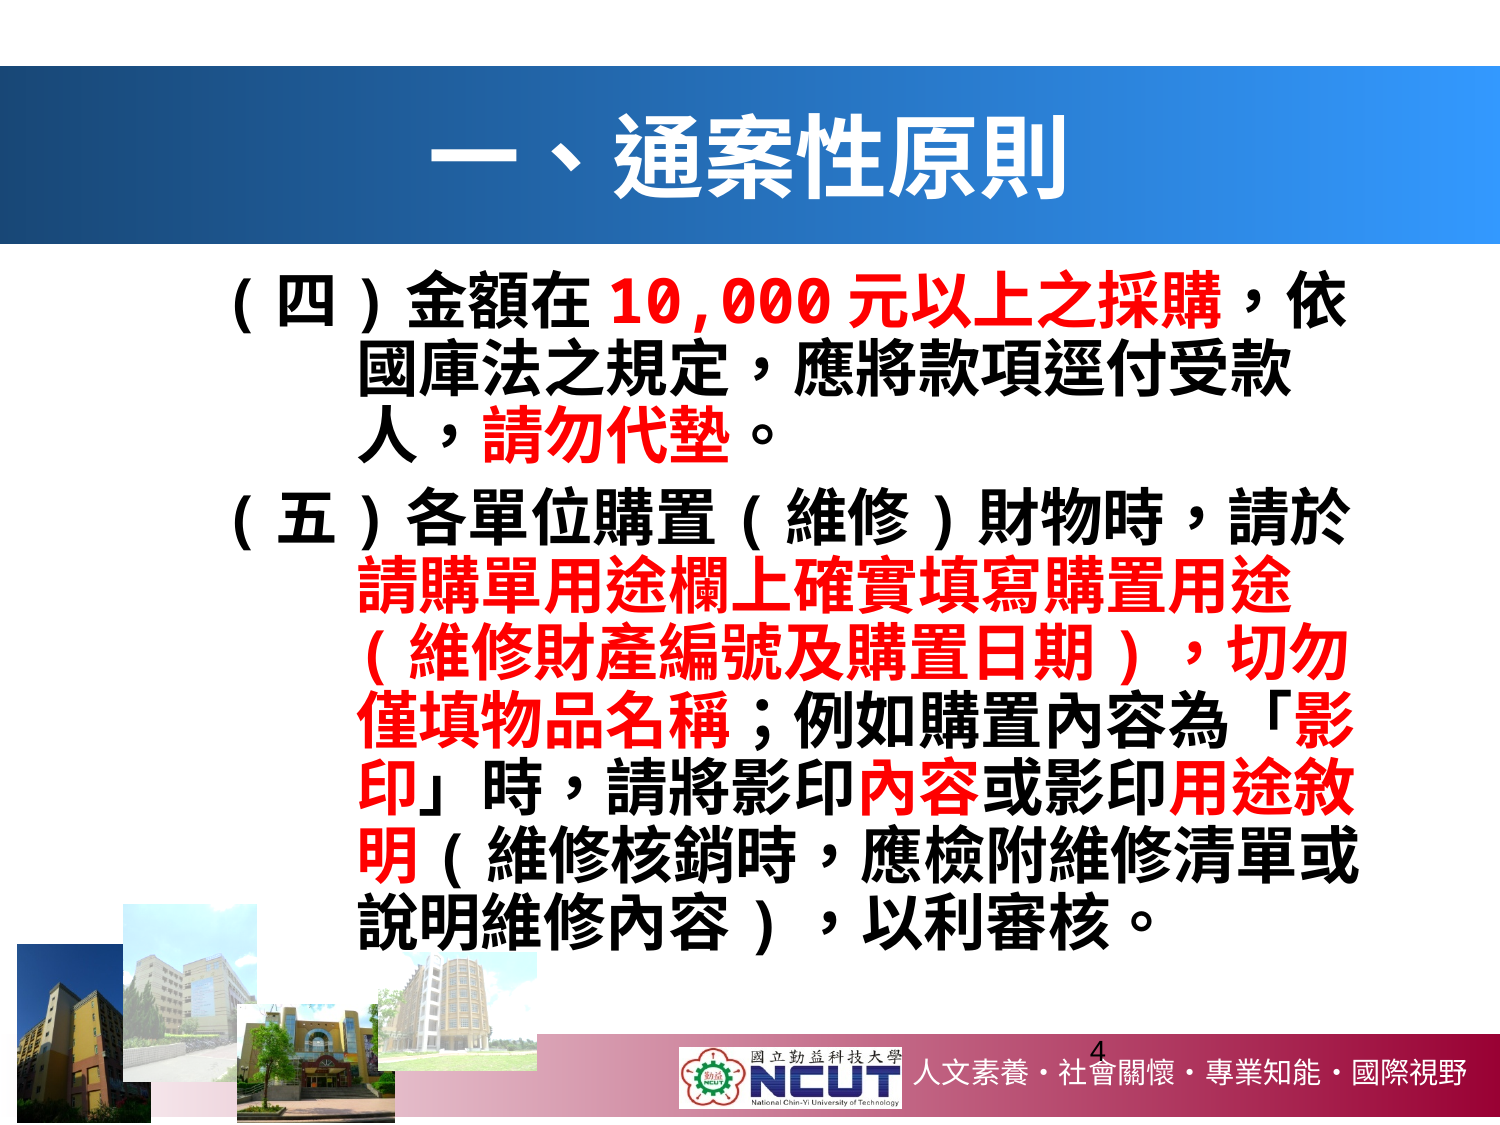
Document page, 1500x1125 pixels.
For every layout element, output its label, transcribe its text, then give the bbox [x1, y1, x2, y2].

title 一、通案性原則 [0, 66, 1500, 244]
text_box [1074, 1024, 1426, 1103]
list (四)金額在10,000元以上之採購，依國庫法之規定，應將款項逕付受款人，請勿代墊。 (五)各單位購置(維修)財物時，請於請購單用途欄上確實填寫購置用途(維修財產編號及購置日期)，切勿僅填物品名稱；例如購置內容為「影印」時，請將影印內容或影印用途敘明(維修核銷時，應檢附維修清單或說明維修內容)，以利審核。 [75, 262, 1426, 1005]
